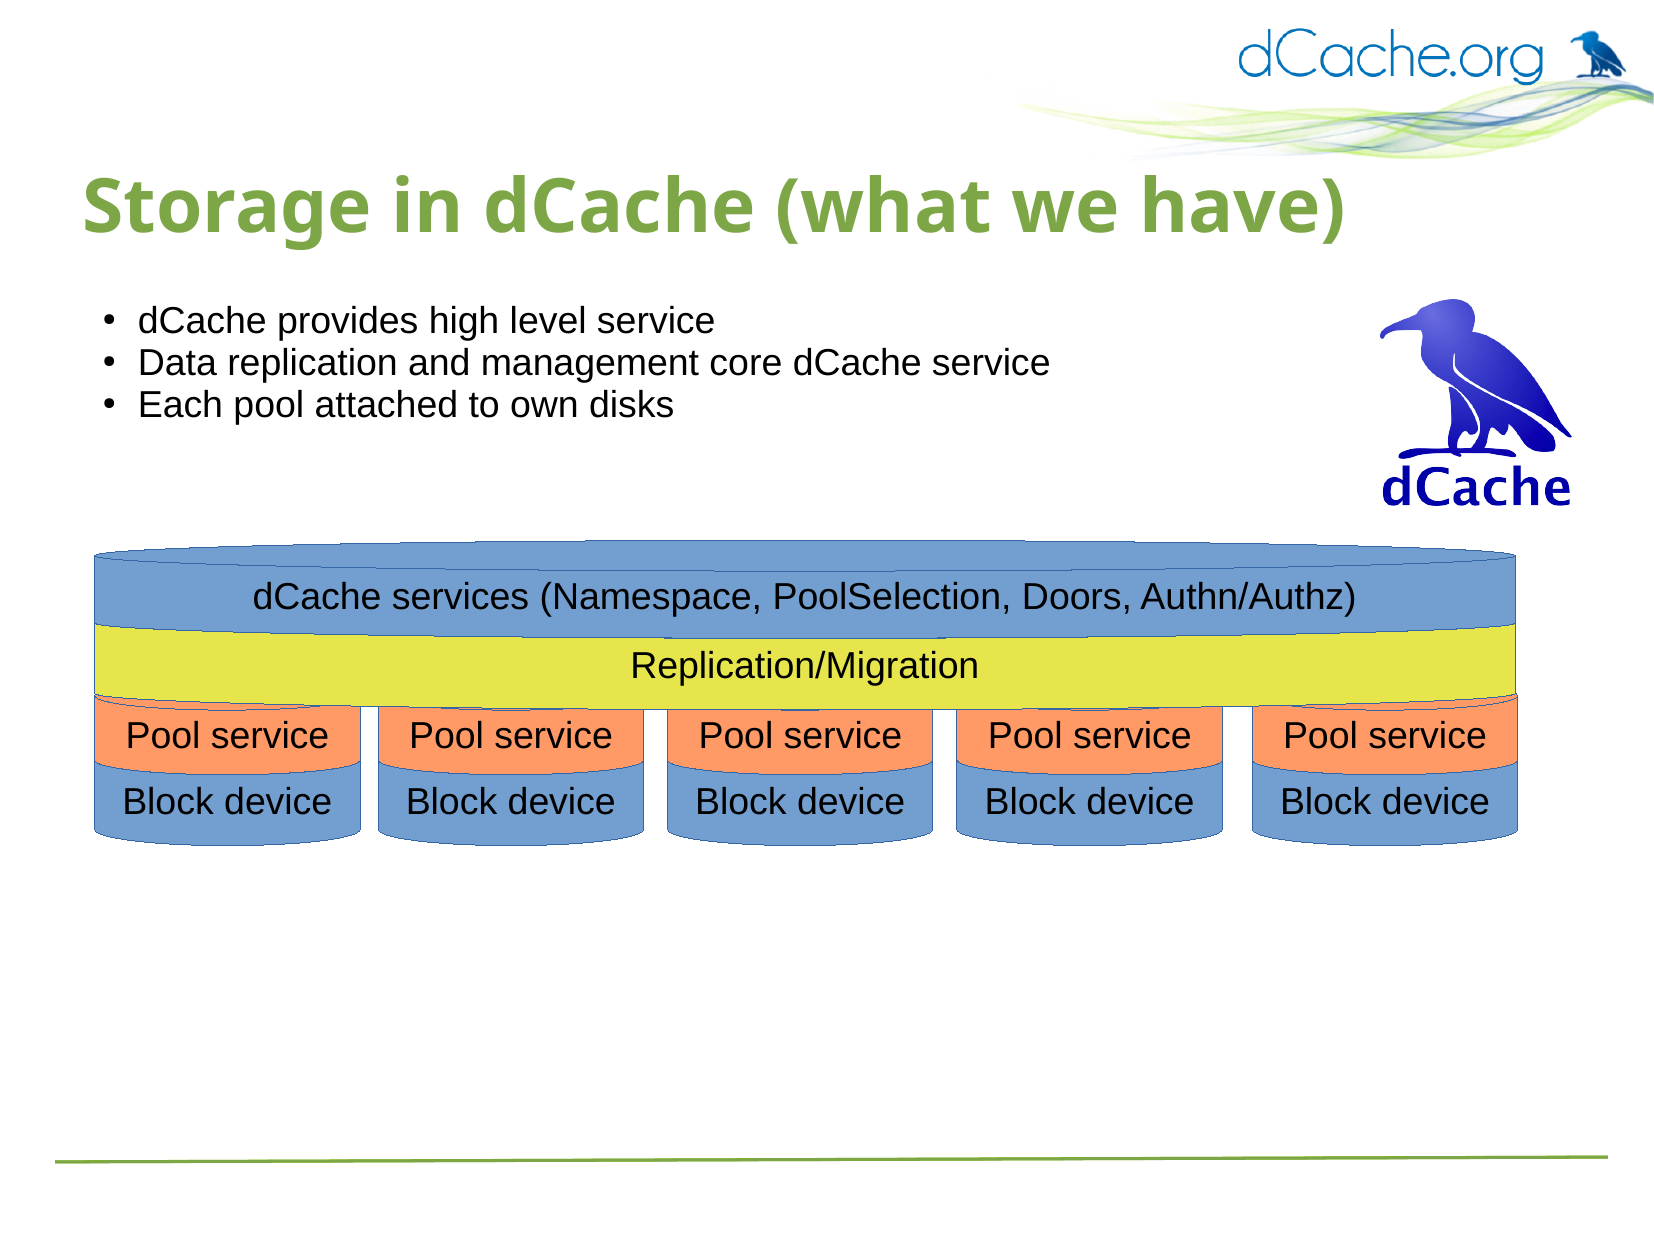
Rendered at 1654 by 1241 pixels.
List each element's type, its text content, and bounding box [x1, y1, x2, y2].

text_box Block device [1252, 761, 1518, 846]
text_box Block device [378, 761, 644, 846]
text_box Block device [956, 760, 1223, 846]
text_box Replication/Migration [94, 623, 1516, 710]
text_box dCache services (Namespace, PoolSelection, Doors, Authn/Authz) [94, 540, 1516, 639]
picture [956, 16, 1654, 169]
title Storage in dCache (what we have) [82, 155, 1605, 252]
text_box Block device [94, 761, 361, 846]
text_box Pool service [94, 694, 361, 775]
text_box Pool service [667, 710, 933, 775]
text_box Pool service [378, 707, 644, 775]
text_box dCache provides high level service Data replication and management core dCache service Each pool attached to own disks [87, 291, 1068, 433]
text_box Block device [667, 761, 933, 846]
picture [1380, 299, 1572, 506]
text_box Pool service [1252, 693, 1518, 775]
text_box Pool service [956, 707, 1223, 775]
